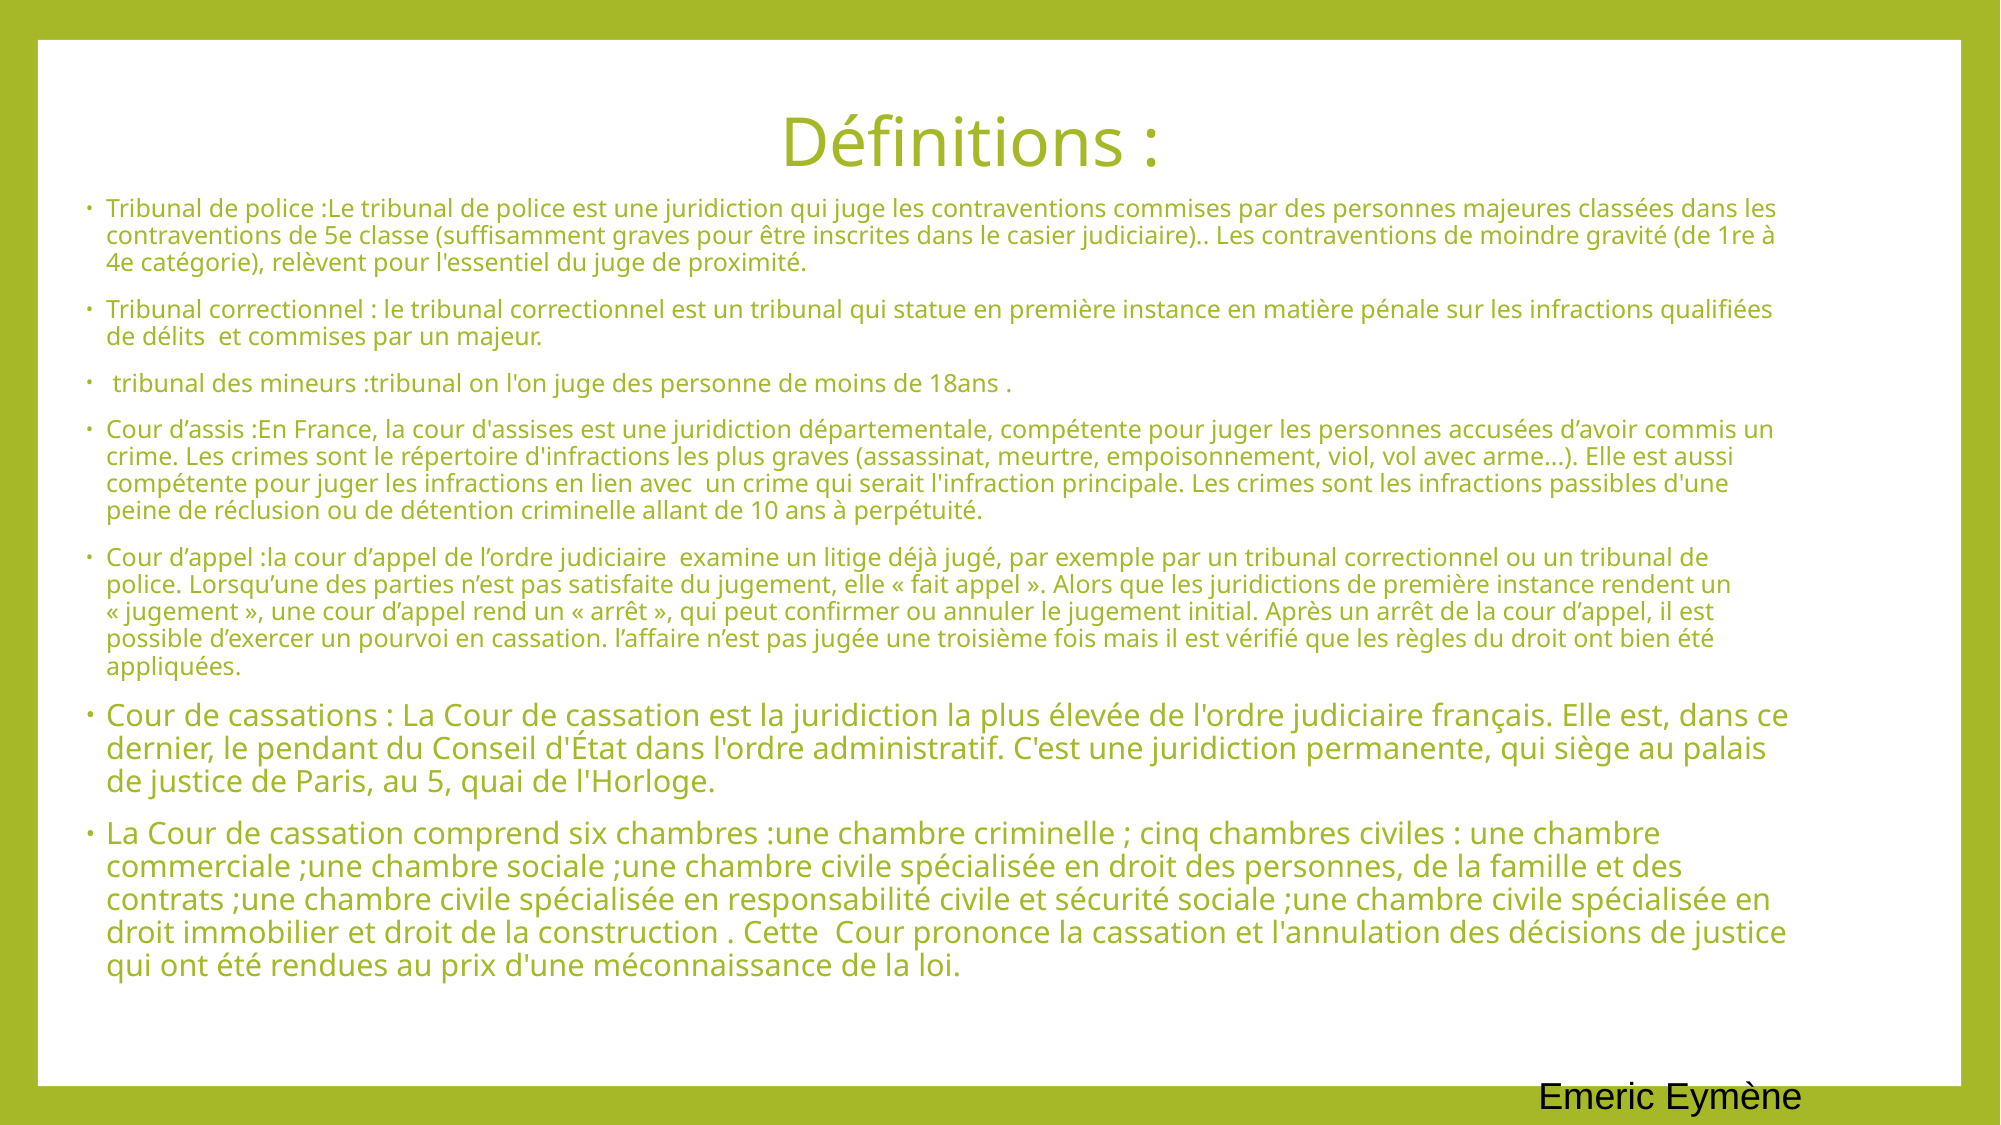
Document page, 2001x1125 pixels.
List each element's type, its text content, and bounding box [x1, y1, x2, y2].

title Définitions : [187, 99, 1808, 188]
text_box Emeric Eymène [1523, 1068, 1997, 1125]
list Tribunal de police :Le tribunal de police est une juridiction qui juge les contraventions commises par des personnes majeures classées dans les contraventions de 5e classe (suffisamment graves pour être inscrites dans le casier judiciaire).. Les contraventions de moindre gravité (de 1re à 4e catégorie), relèvent pour l'essentiel du juge de proximité. Tribunal correctionnel : le tribunal correctionnel est un tribunal qui statue en première instance en matière pénale sur les infractions qualifiées de délits et commises par un majeur. tribunal des mineurs :tribunal on l'on juge des personne de moins de 18ans . Cour d’assis :En France, la cour d'assises est une juridiction départementale, compétente pour juger les personnes accusées d’avoir commis un crime. Les crimes sont le répertoire d'infractions les plus graves (assassinat, meurtre, empoisonnement, viol, vol avec arme...). Elle est aussi compétente pour juger les infractions en lien avec un crime qui serait l'infraction principale. Les crimes sont les infractions passibles d'une peine de réclusion ou de détention criminelle allant de 10 ans à perpétuité. Cour d’appel :la cour d’appel de l’ordre judiciaire examine un litige déjà jugé, par exemple par un tribunal correctionnel ou un tribunal de police. Lorsqu’une des parties n’est pas satisfaite du jugement, elle « fait appel ». Alors que les juridictions de première instance rendent un « jugement », une cour d’appel rend un « arrêt », qui peut confirmer ou annuler le jugement initial. Après un arrêt de la cour d’appel, il est possible d’exercer un pourvoi en cassation. l’affaire n’est pas jugée une troisième fois mais il est vérifié que les règles du droit ont bien été appliquées. Cour de cassations : La Cour de cassation est la juridiction la plus élevée de l'ordre judiciaire français. Elle est, dans ce dernier, le pendant du Conseil d'État dans l'ordre administratif. C'est une juridiction permanente, qui siège au palais de justice de Paris, au 5, quai de l'Horloge. La Cour de cassation comprend six chambres :une chambre criminelle ; cinq chambres civiles : une chambre commerciale ;une chambre sociale ;une chambre civile spécialisée en droit des personnes, de la famille et des contrats ;une chambre civile spécialisée en responsabilité civile et sécurité sociale ;une chambre civile spécialisée en droit immobilier et droit de la construction . Cette Cour prononce la cassation et l'annulation des décisions de justice qui ont été rendues au prix d'une méconnaissance de la loi. [65, 188, 1808, 1000]
